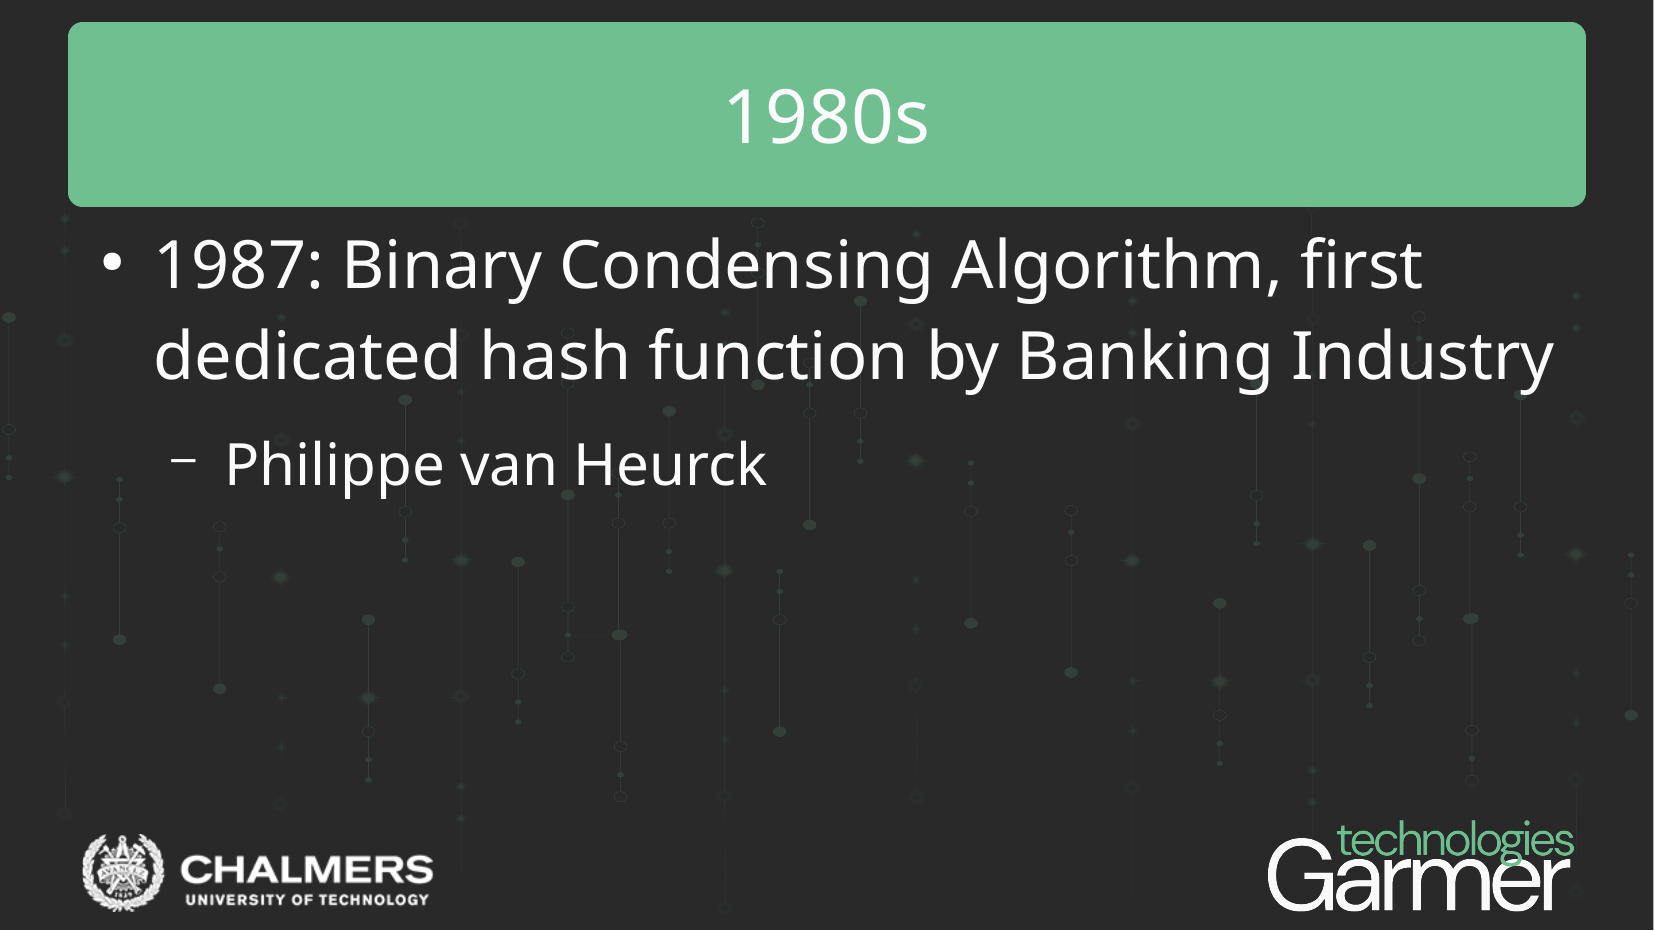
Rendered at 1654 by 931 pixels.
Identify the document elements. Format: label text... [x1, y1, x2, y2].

list 1987: Binary Condensing Algorithm, first dedicated hash function by Banking Industry Philippe van Heurck [82, 217, 1571, 758]
picture [82, 834, 443, 912]
title 1980s [82, 37, 1571, 193]
picture [1246, 807, 1607, 912]
